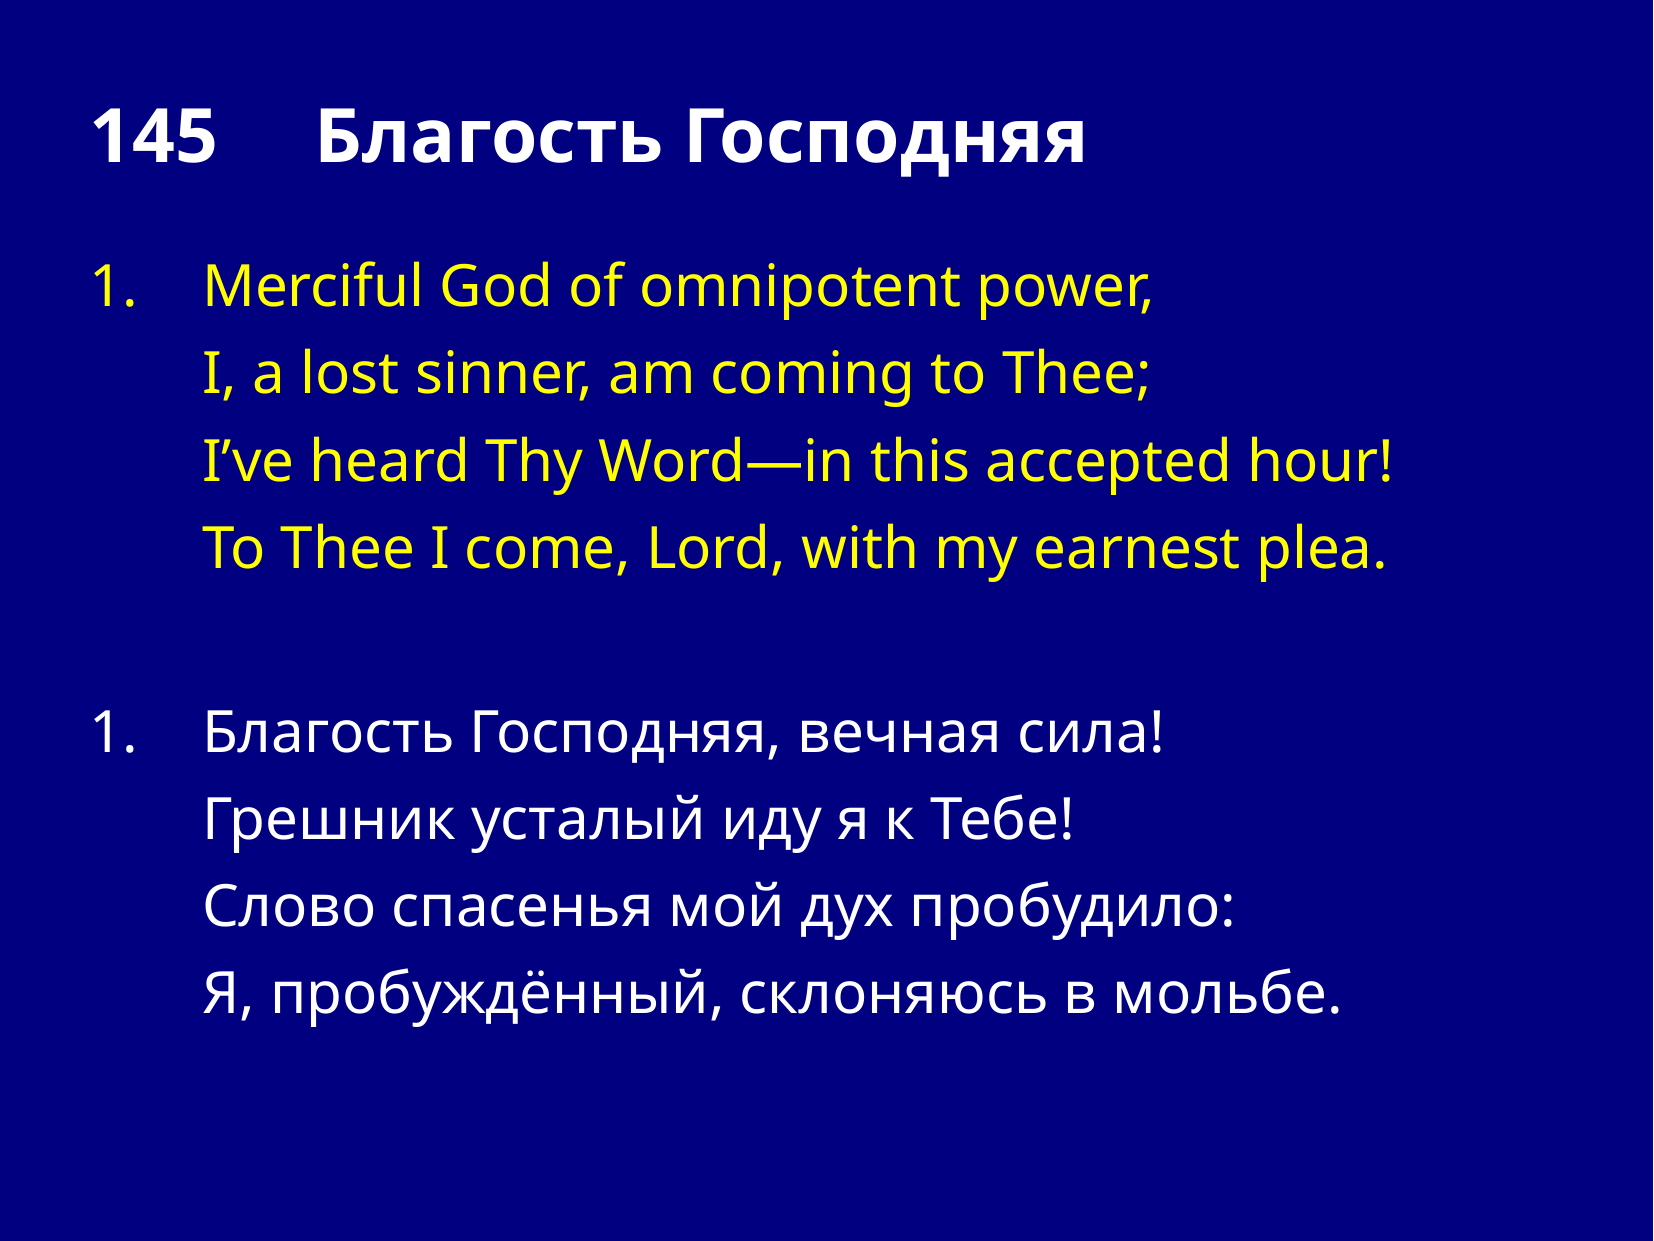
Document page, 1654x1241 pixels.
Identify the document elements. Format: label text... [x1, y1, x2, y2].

text_box 145 Благость Господняя [75, 75, 1576, 188]
text_box 1. Благость Господняя, вечная сила! Грешник усталый иду я к Тебе! Слово спасенья мой дух пробудило: Я, пробуждённый, склоняюсь в мольбе. [75, 675, 1576, 1163]
text_box 1. Merciful God of omnipotent power, I, a lost sinner, am coming to Thee; I’ve heard Thy Word—in this accepted hour! To Thee I come, Lord, with my earnest plea. [75, 188, 1576, 638]
